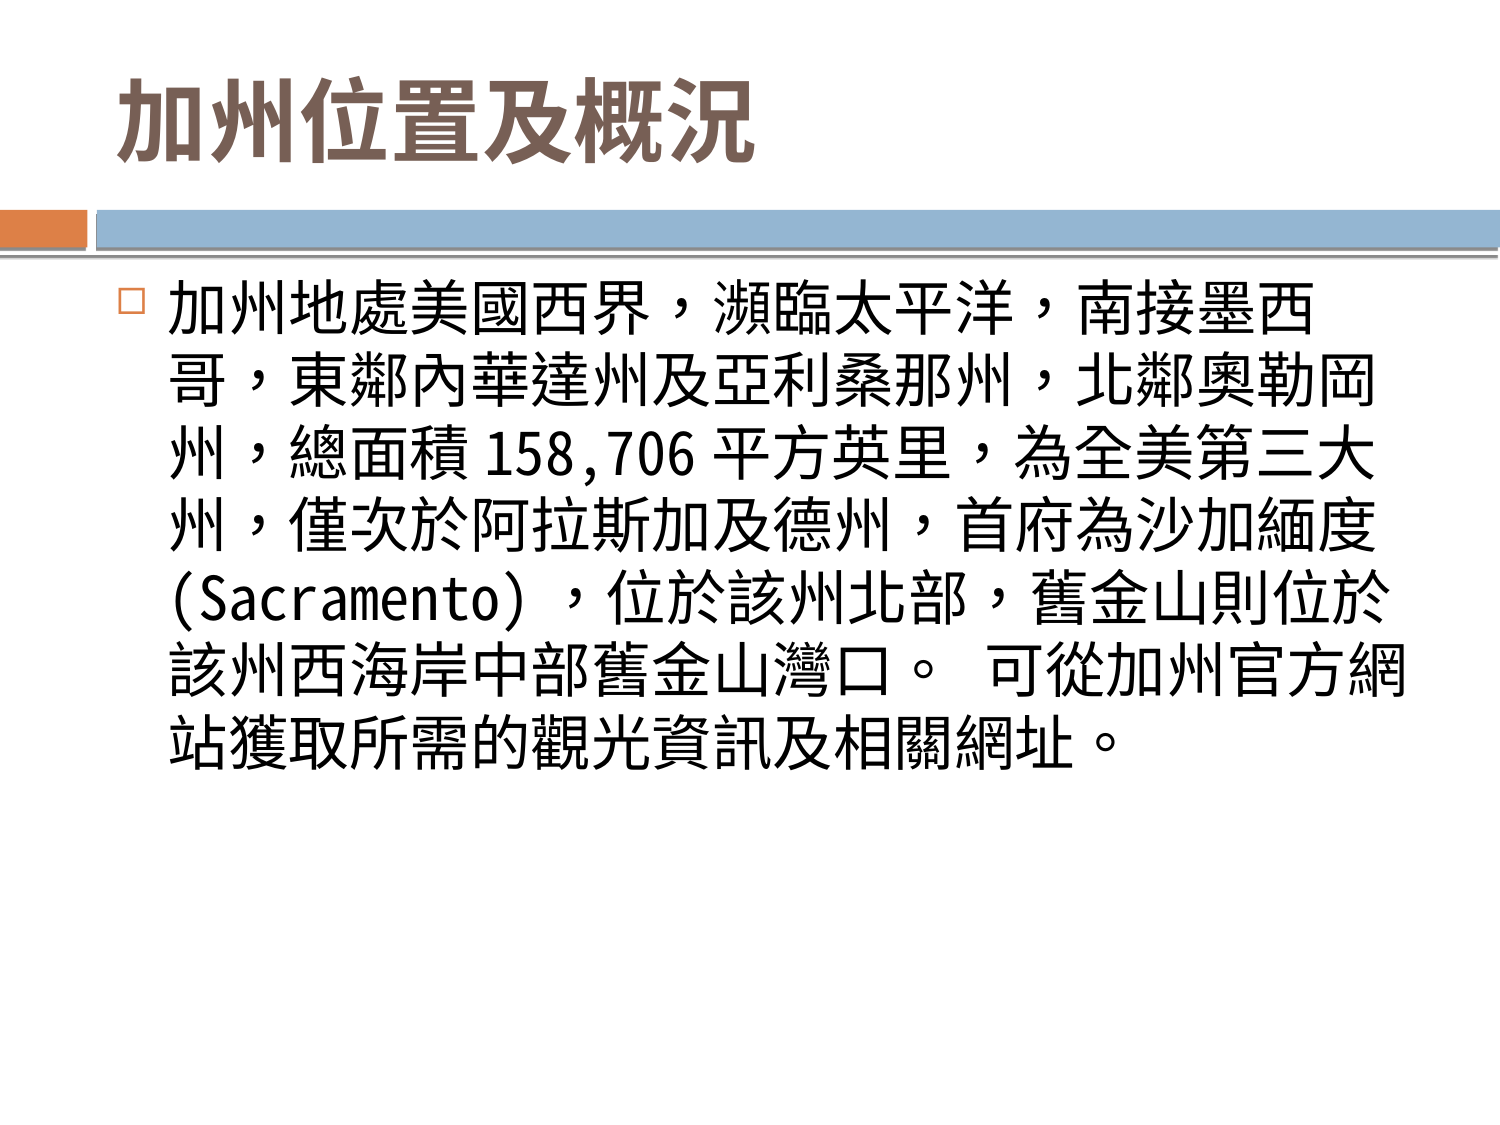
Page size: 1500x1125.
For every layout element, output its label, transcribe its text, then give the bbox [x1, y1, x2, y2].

title 加州位置及概況 [100, 37, 1438, 200]
list 加州地處美國西界，瀕臨太平洋，南接墨西哥，東鄰內華達州及亞利桑那州，北鄰奧勒岡州，總面積158,706平方英里，為全美第三大州，僅次於阿拉斯加及德州，首府為沙加緬度(Sacramento)，位於該州北部，舊金山則位於該州西海岸中部舊金山灣口。 可從加州官方網站獲取所需的觀光資訊及相關網址。 [100, 262, 1438, 1000]
